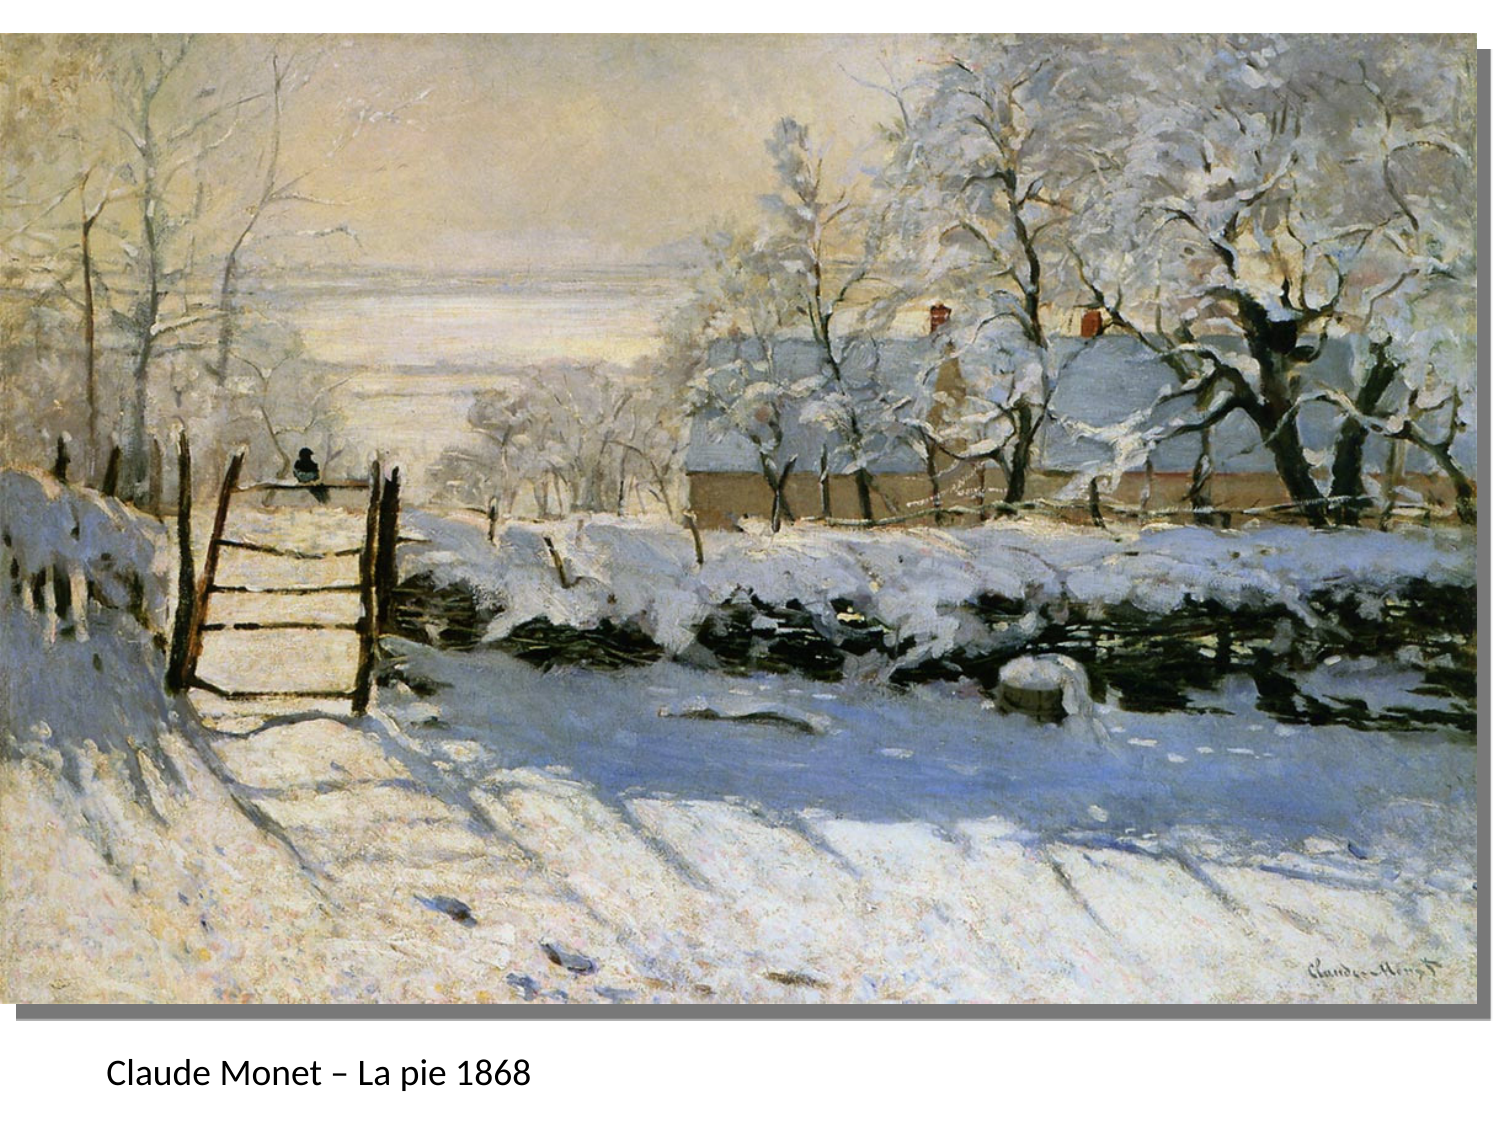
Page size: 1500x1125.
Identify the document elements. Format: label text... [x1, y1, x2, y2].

picture [0, 33, 1477, 1004]
text_box Claude Monet – La pie 1868 [91, 1040, 547, 1100]
